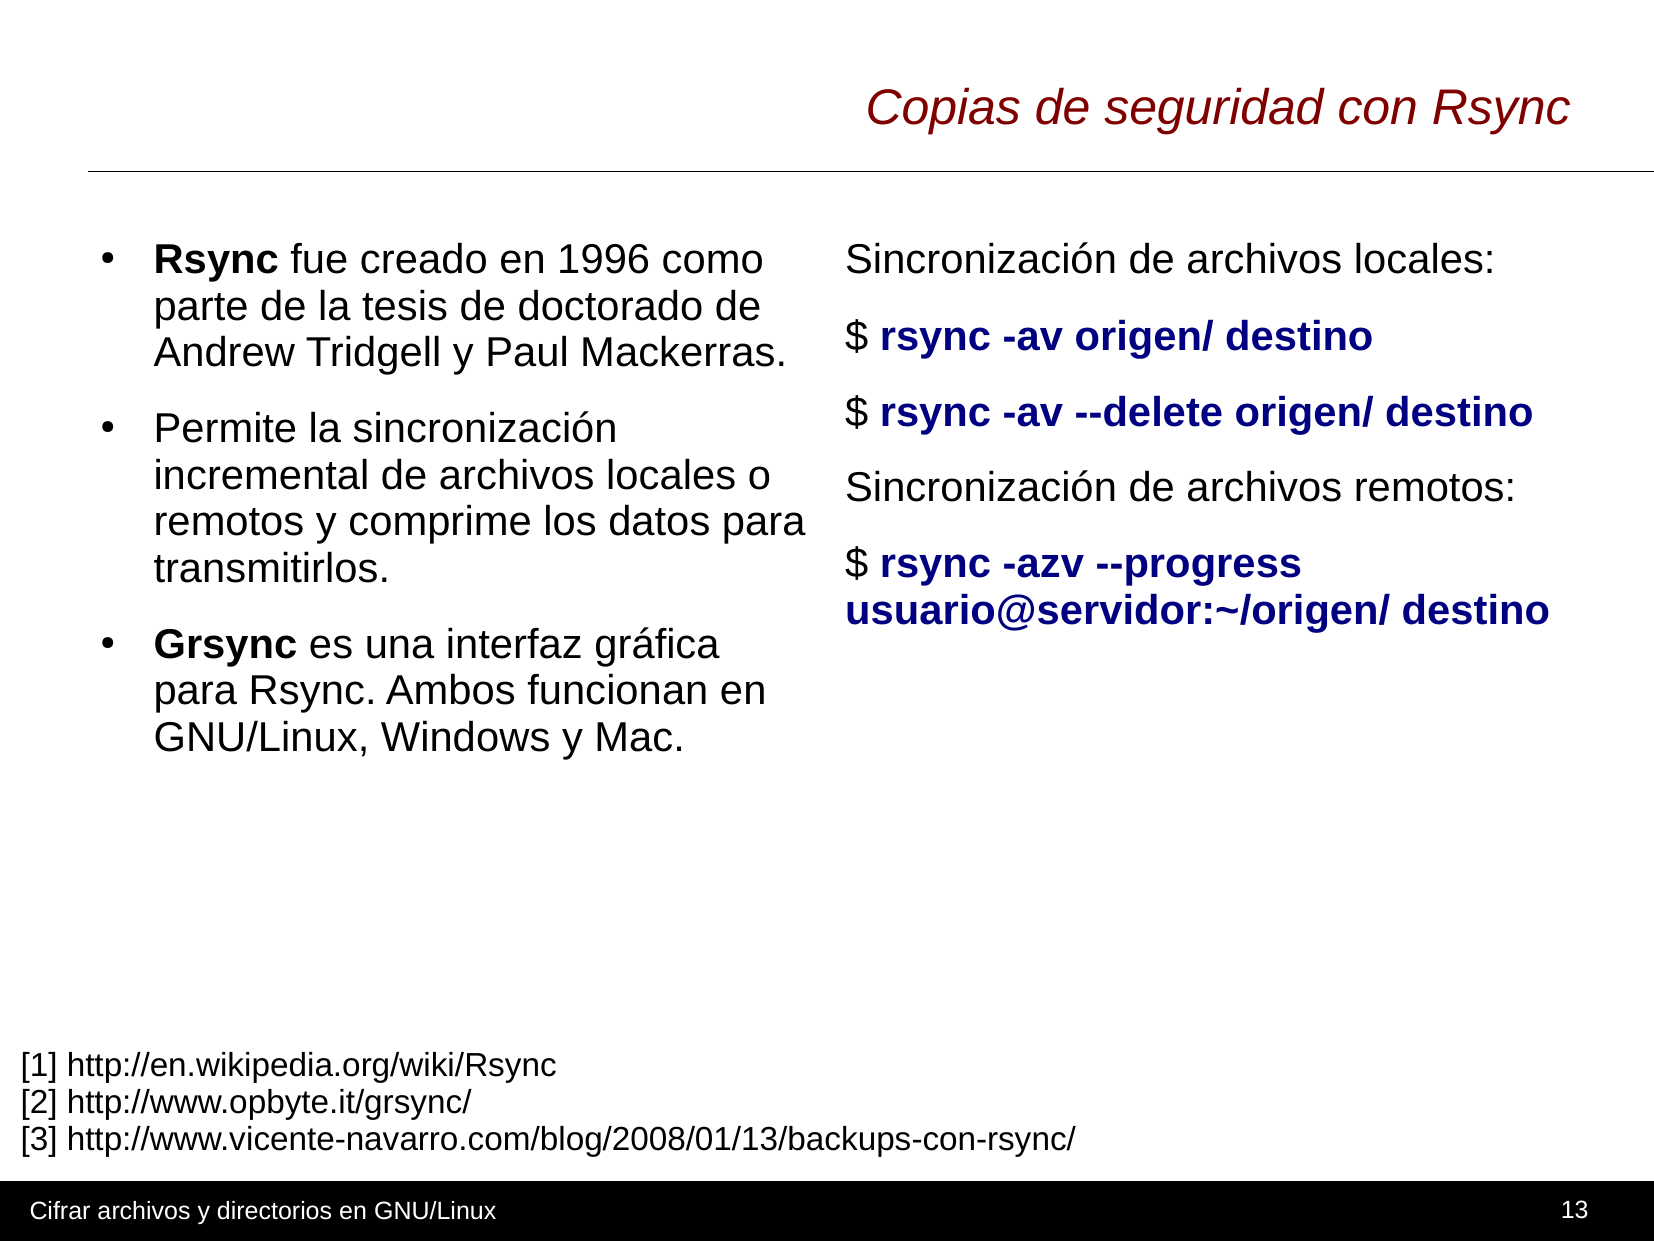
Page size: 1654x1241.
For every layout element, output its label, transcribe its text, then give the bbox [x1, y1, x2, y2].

list Sincronización de archivos locales: $ rsync -av origen/ destino $ rsync -av --delete origen/ destino Sincronización de archivos remotos: $ rsync -azv --progress usuario@servidor:~/origen/ destino [845, 236, 1572, 1055]
list Rsync fue creado en 1996 como parte de la tesis de doctorado de Andrew Tridgell y Paul Mackerras. Permite la sincronización incremental de archivos locales o remotos y comprime los datos para transmitirlos. Grsync es una interfaz gráfica para Rsync. Ambos funcionan en GNU/Linux, Windows y Mac. [82, 236, 809, 1039]
text_box [1] http://en.wikipedia.org/wiki/Rsync [2] http://www.opbyte.it/grsync/ [3] http://www.vicente-navarro.com/blog/2008/01/13/backups-con-rsync/ [5, 1039, 1093, 1166]
title Copias de seguridad con Rsync [82, 67, 1571, 148]
